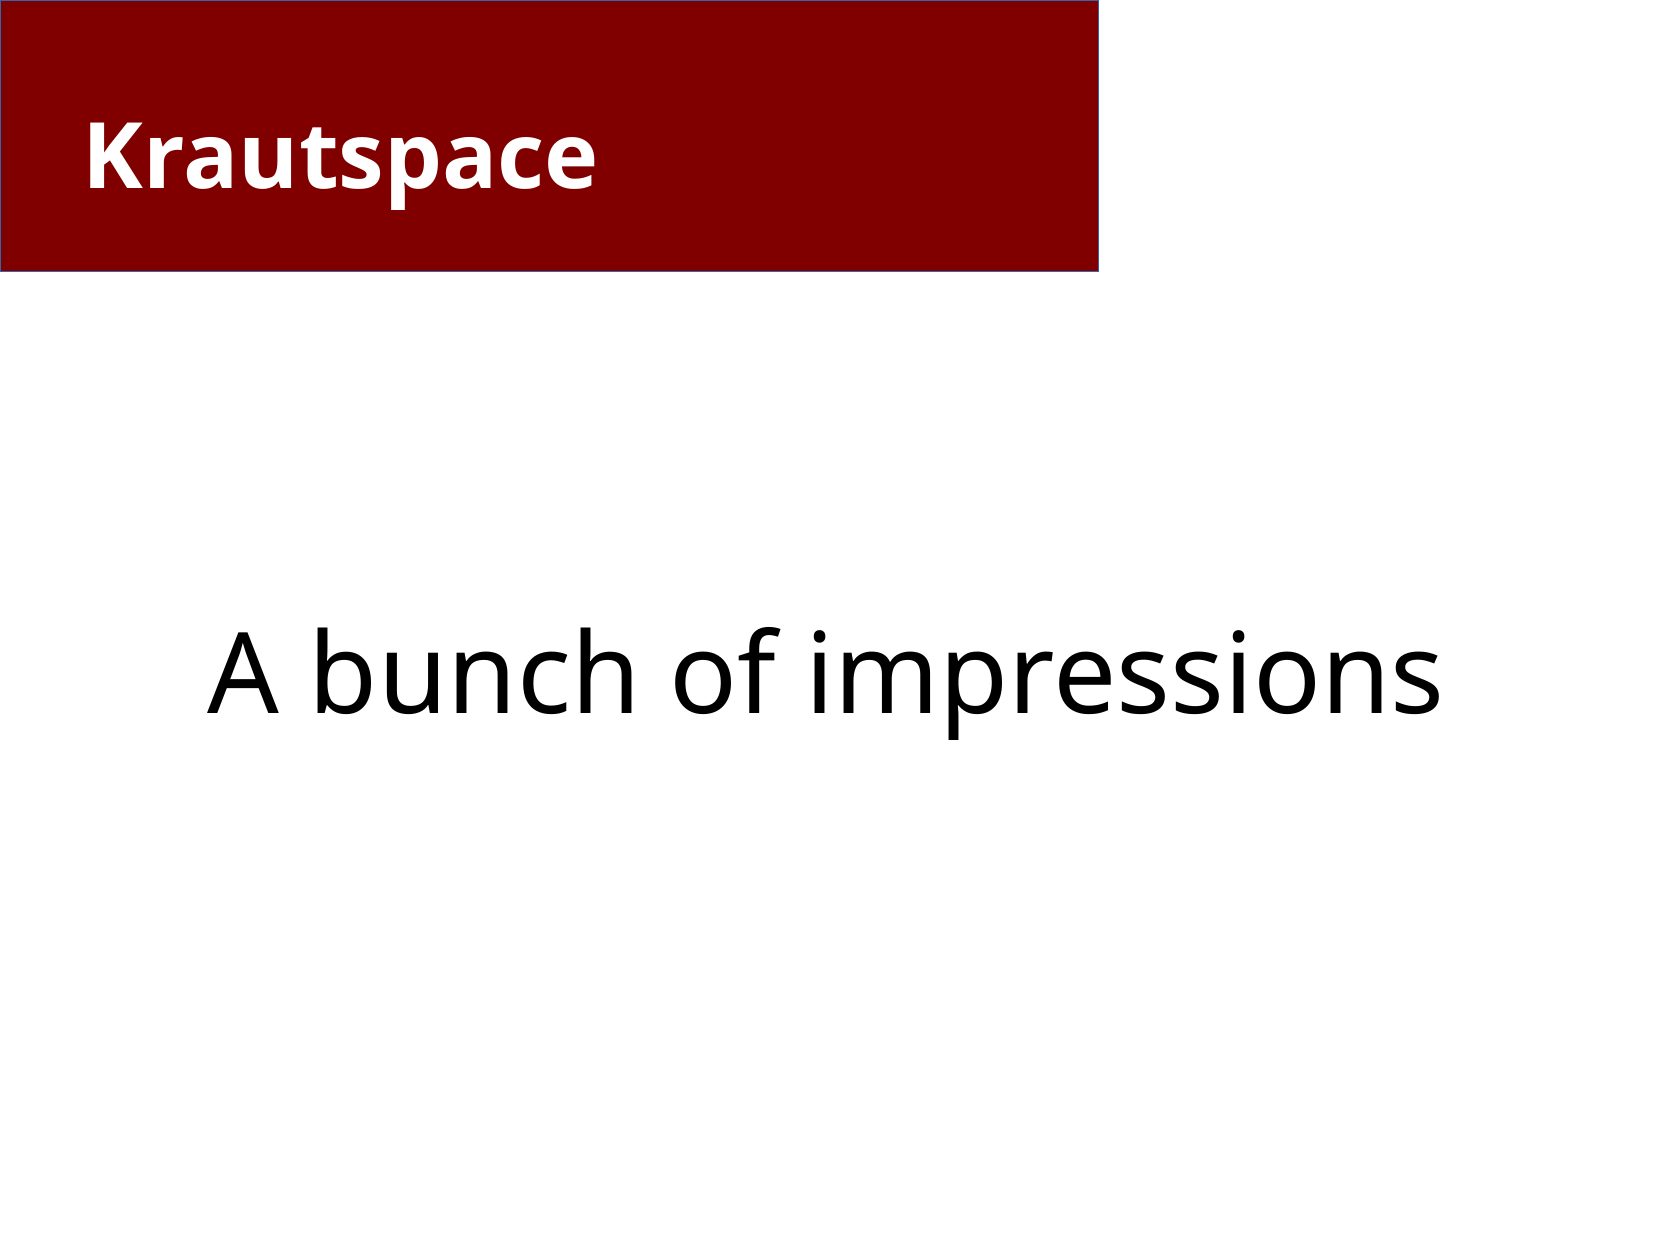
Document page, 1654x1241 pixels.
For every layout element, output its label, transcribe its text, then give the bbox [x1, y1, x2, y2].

subtitle A bunch of impressions [82, 330, 1571, 1010]
title Krautspace [82, 49, 1028, 257]
